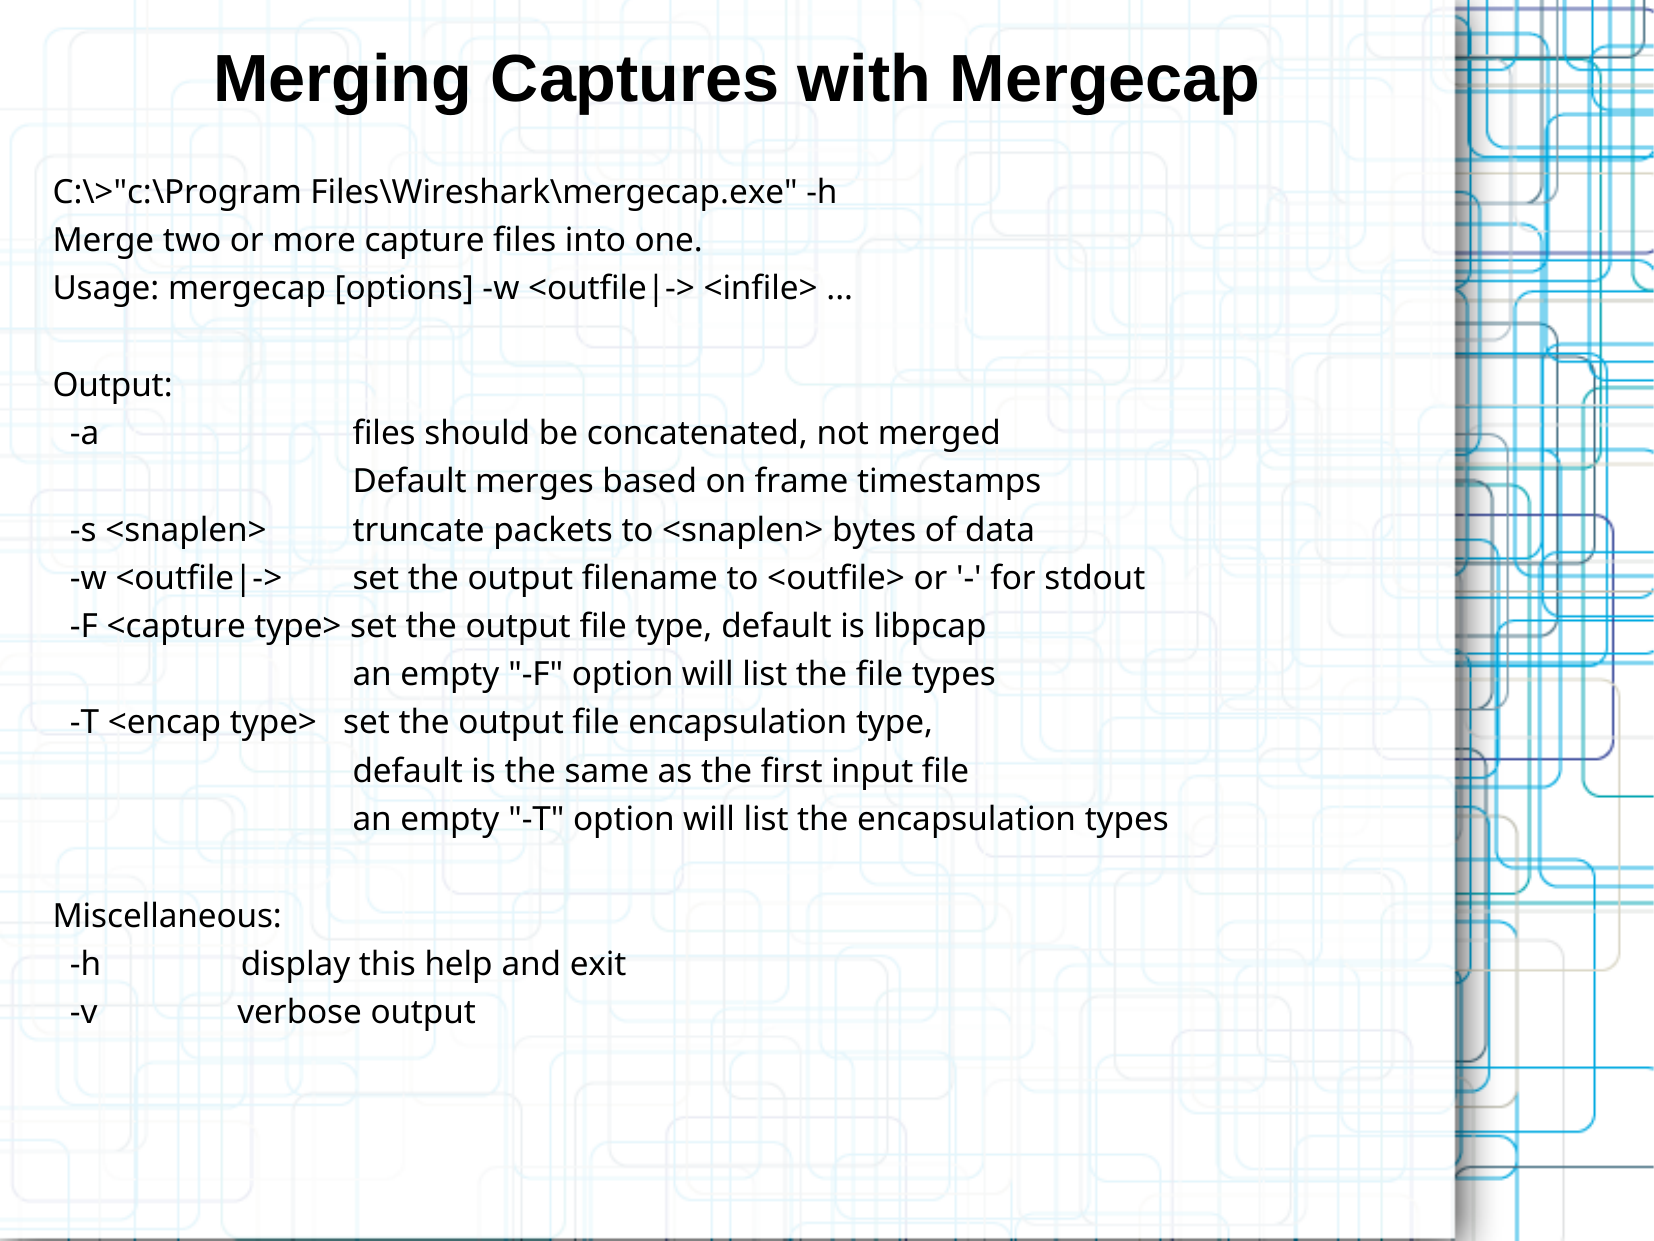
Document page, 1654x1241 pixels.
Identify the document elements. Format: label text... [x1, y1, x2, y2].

title Merging Captures with Mergecap [112, 24, 1363, 126]
list C:\>"c:\Program Files\Wireshark\mergecap.exe" -h Merge two or more capture files into one. Usage: mergecap [options] -w <outfile|-> <infile> ... Output: -a files should be concatenated, not merged Default merges based on frame timestamps -s <snaplen> truncate packets to <snaplen> bytes of data -w <outfile|-> set the output filename to <outfile> or '-' for stdout -F <capture type> set the output file type, default is libpcap an empty "-F" option will list the file types -T <encap type> set the output file encapsulation type, default is the same as the first input file an empty "-T" option will list the encapsulation types Miscellaneous: -h display this help and exit -v verbose output [37, 162, 1450, 1038]
picture [0, 0, 1654, 1241]
